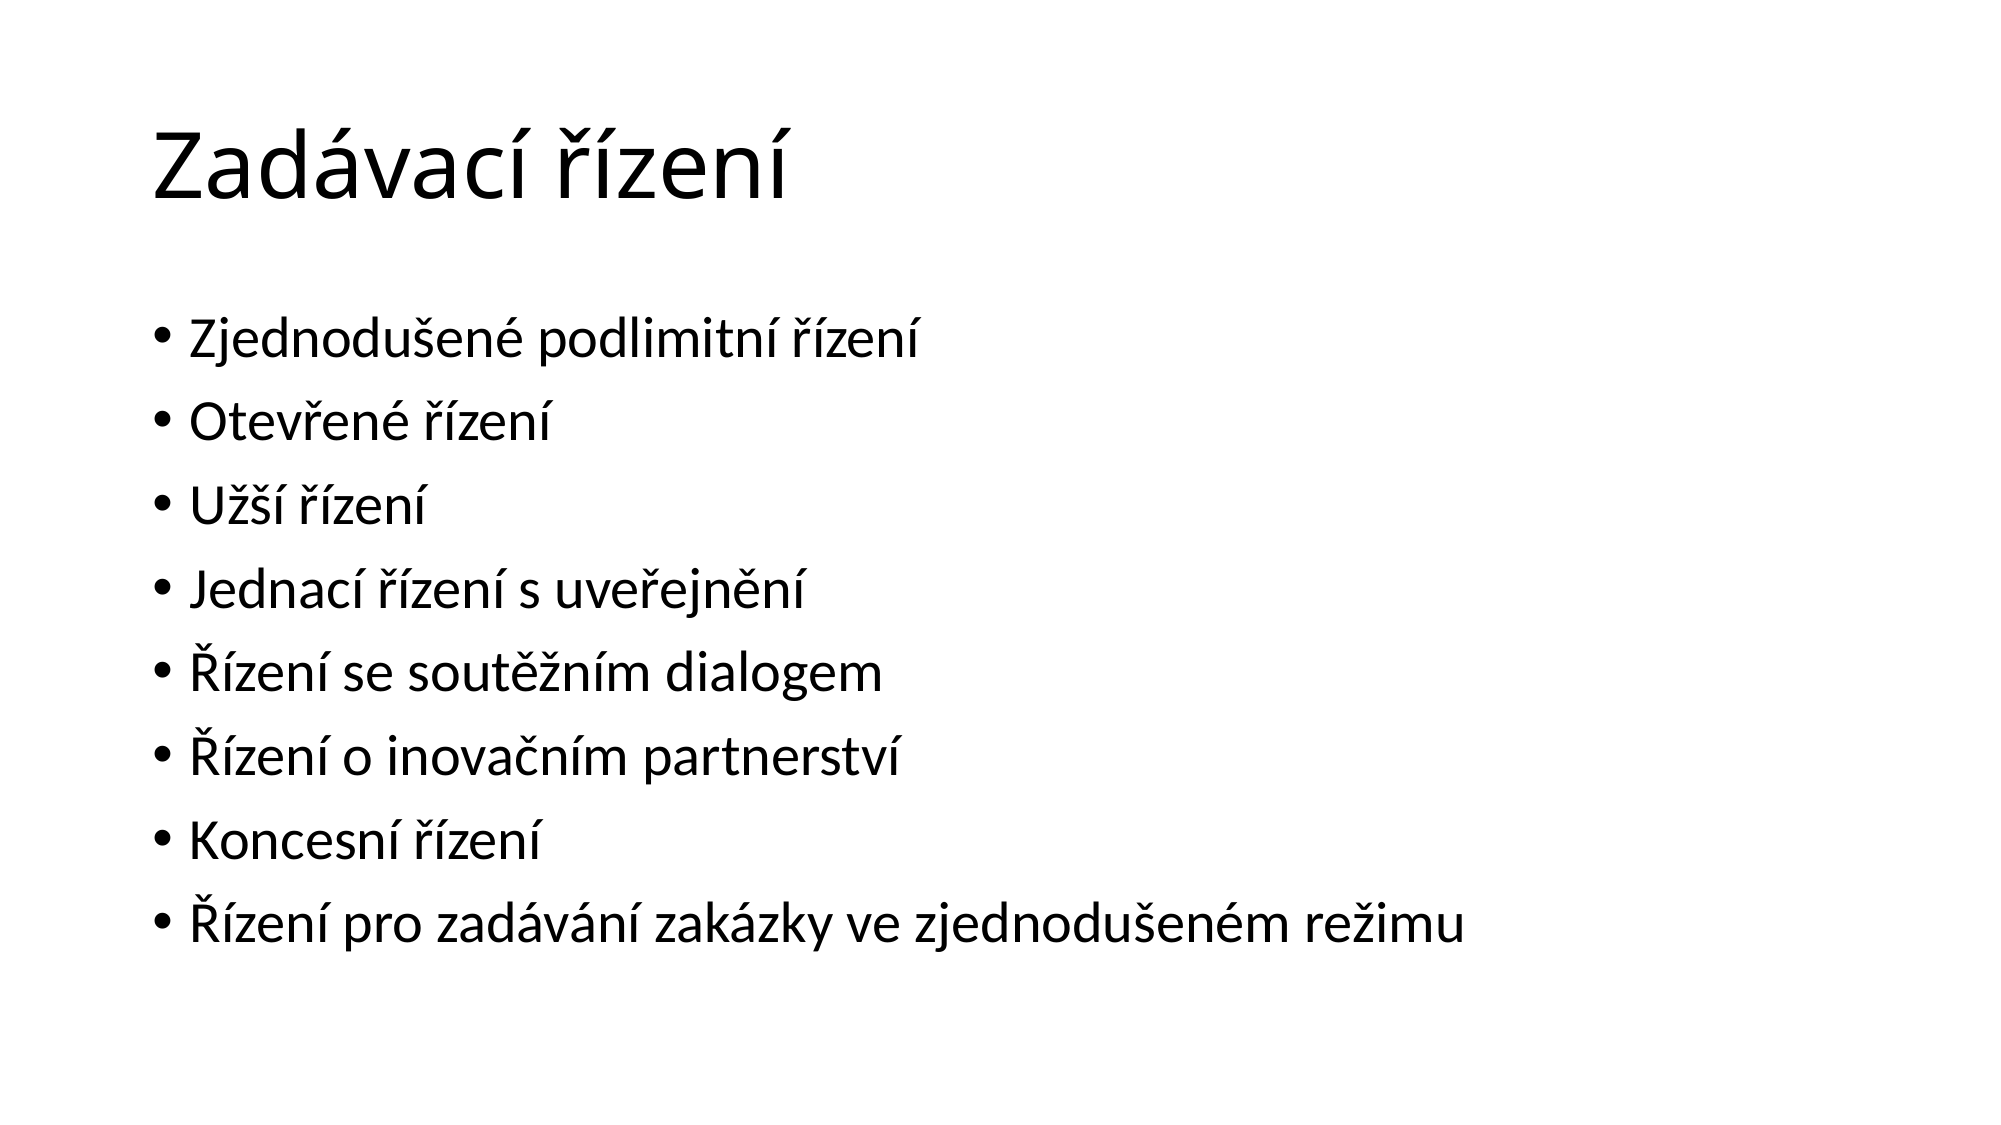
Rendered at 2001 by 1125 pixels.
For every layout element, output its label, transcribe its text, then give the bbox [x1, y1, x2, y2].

title Zadávací řízení [137, 59, 1863, 278]
list Zjednodušené podlimitní řízení Otevřené řízení Užší řízení Jednací řízení s uveřejnění Řízení se soutěžním dialogem Řízení o inovačním partnerství Koncesní řízení Řízení pro zadávání zakázky ve zjednodušeném režimu [137, 299, 1863, 1014]
